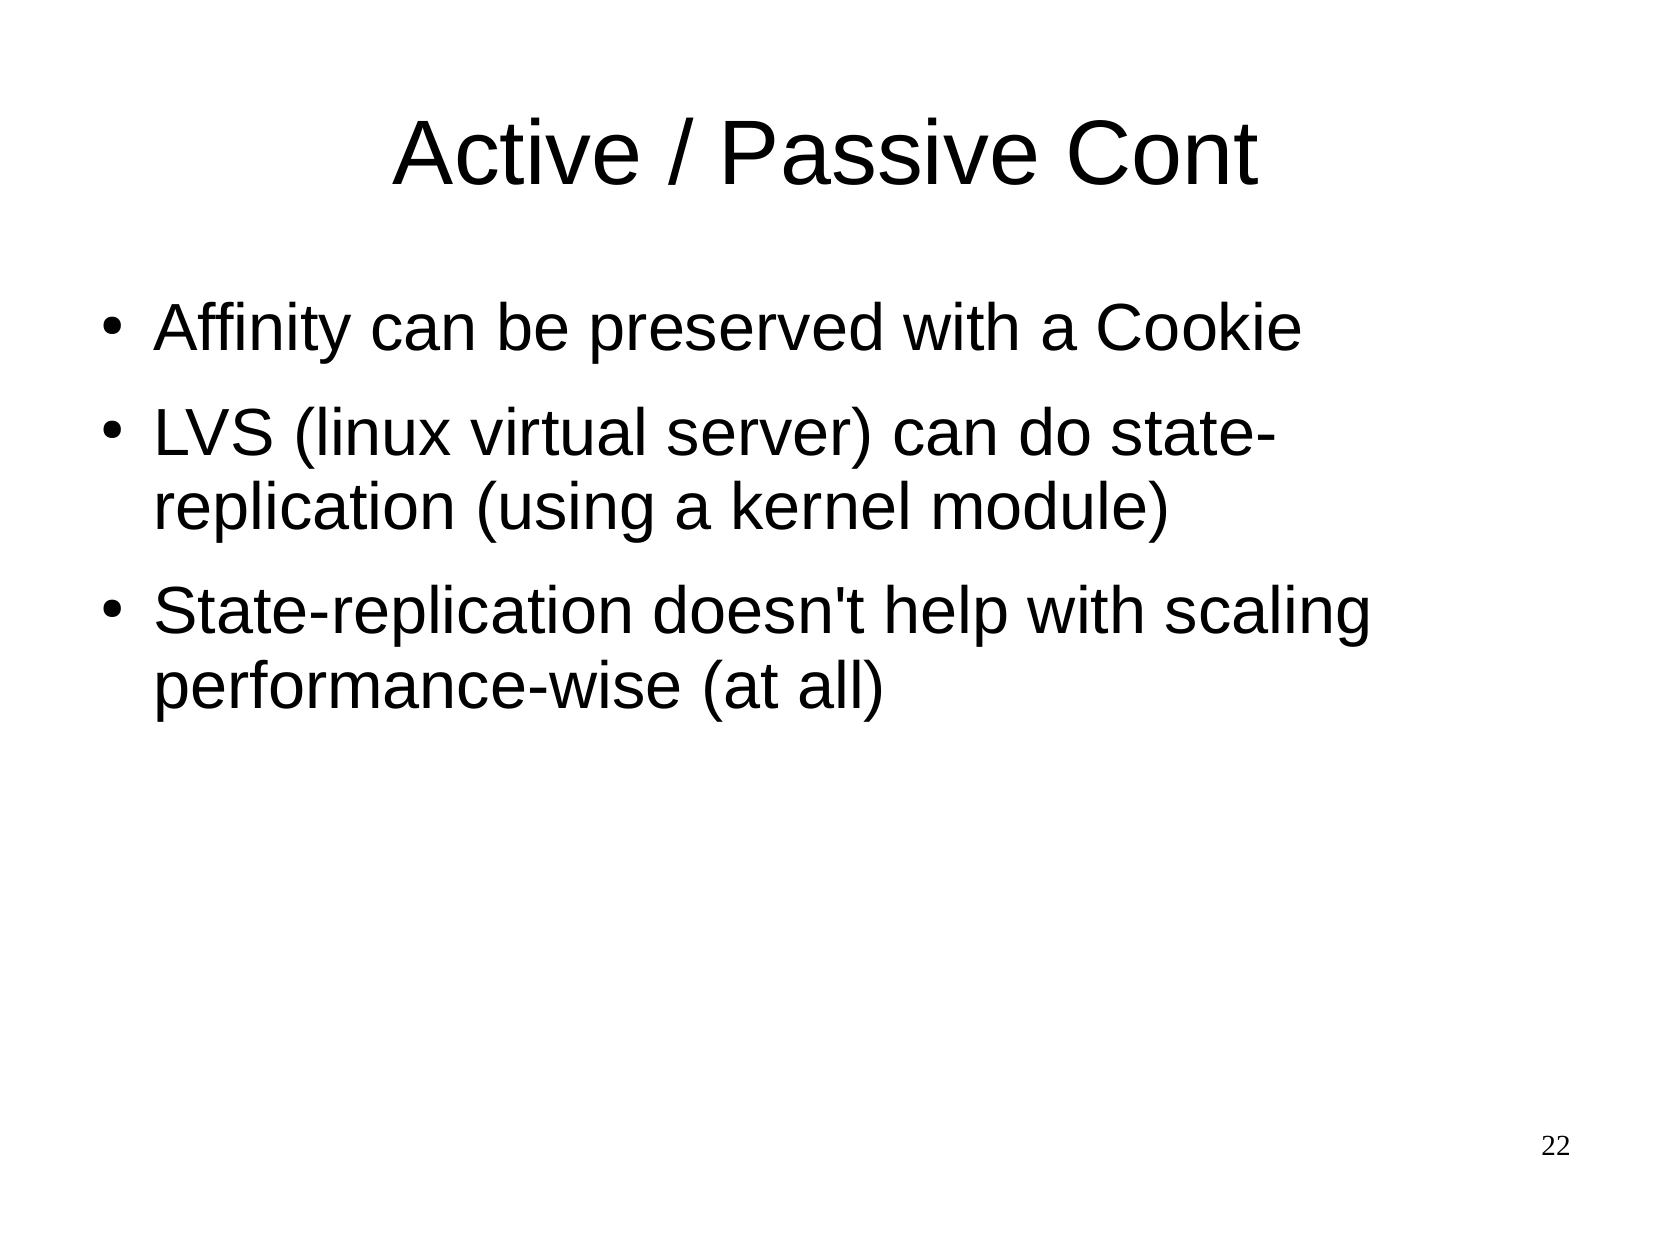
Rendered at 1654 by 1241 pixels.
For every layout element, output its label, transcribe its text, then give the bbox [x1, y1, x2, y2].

list Affinity can be preserved with a Cookie LVS (linux virtual server) can do state-replication (using a kernel module) State-replication doesn't help with scaling performance-wise (at all) [82, 290, 1571, 1109]
title Active / Passive Cont [82, 49, 1571, 257]
